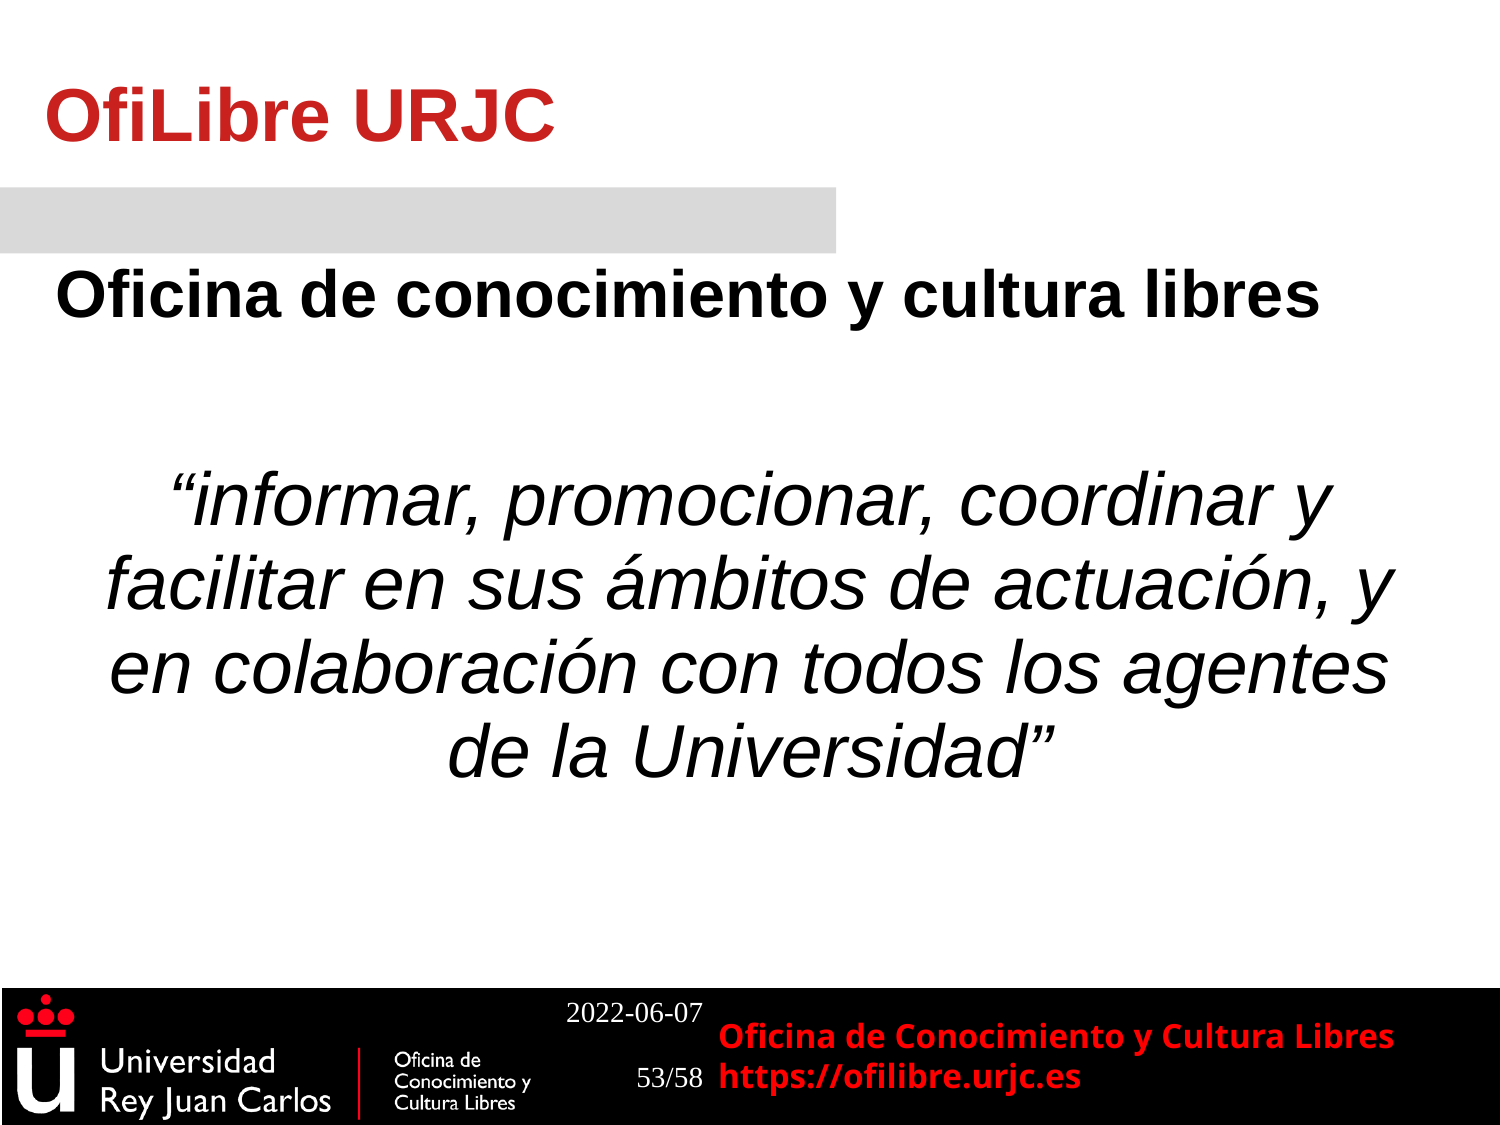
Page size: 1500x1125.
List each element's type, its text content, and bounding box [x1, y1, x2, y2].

text_box Oficina de conocimiento y cultura libres [40, 249, 1366, 346]
text_box “informar, promocionar, coordinar y facilitar en sus ámbitos de actuación, y en colaboración con todos los agentes de la Universidad” [45, 450, 1456, 856]
title [75, 7, 1425, 196]
picture [17, 994, 531, 1120]
text_box OfiLibre URJC [30, 66, 1036, 249]
